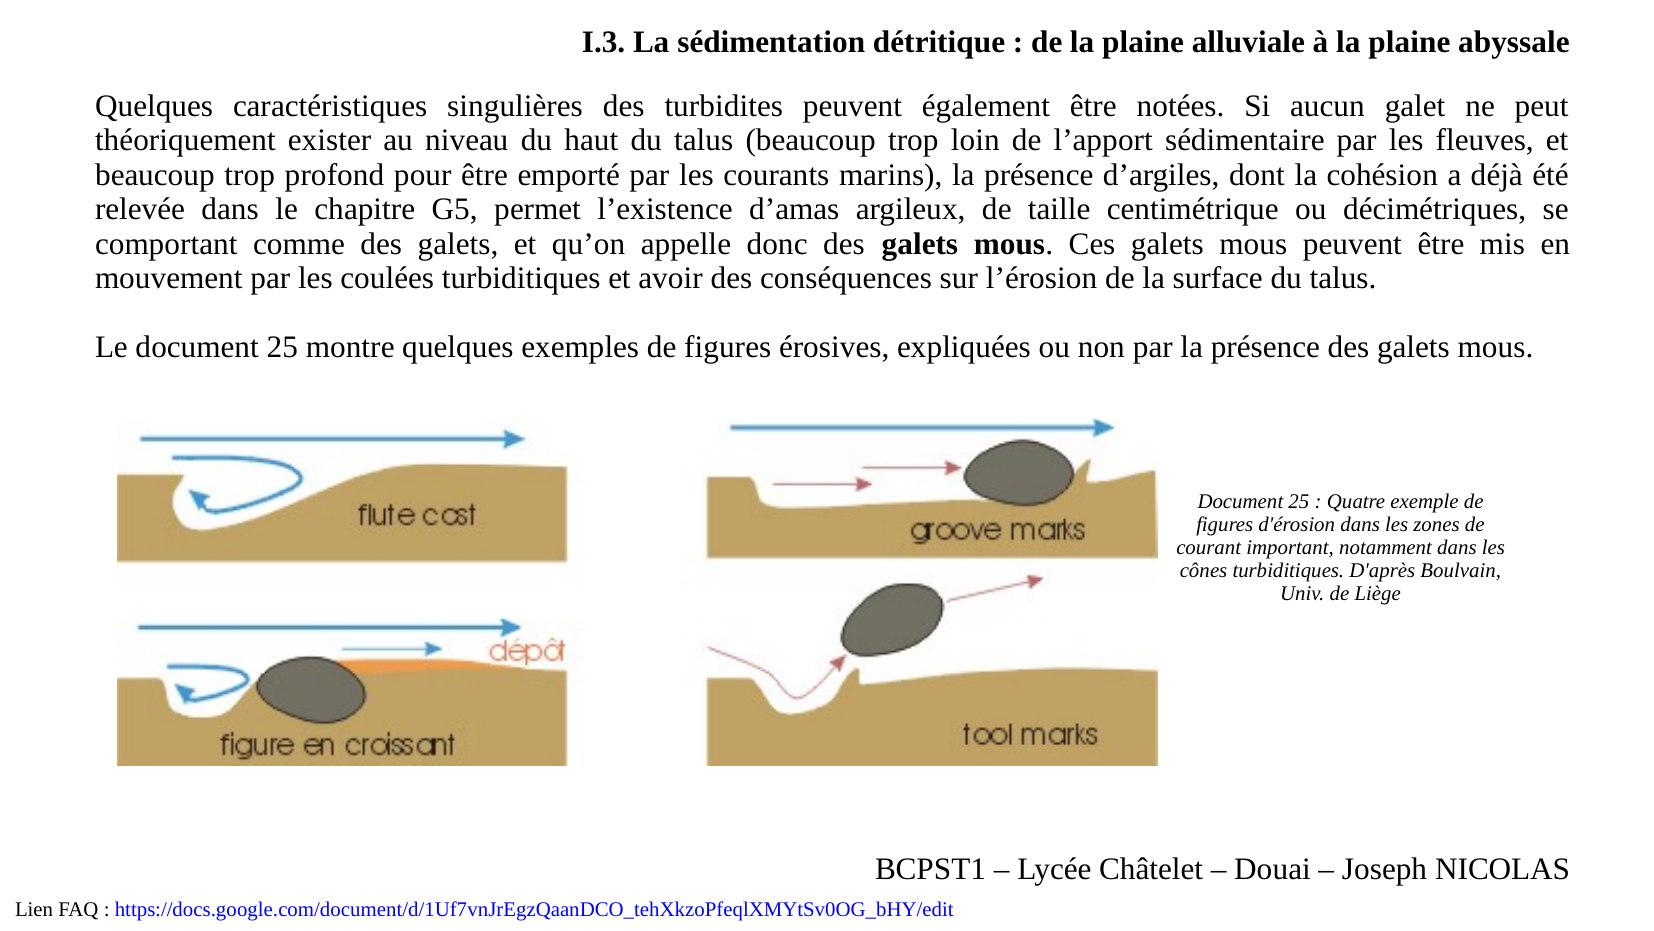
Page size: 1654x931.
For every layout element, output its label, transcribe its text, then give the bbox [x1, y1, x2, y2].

text_box Lien FAQ : https://docs.google.com/document/d/1Uf7vnJrEgzQaanDCO_tehXkzoPfeqlXMYtSv0OG_bHY/edit [0, 897, 95, 931]
text_box Document 25 : Quatre exemple de figures d'érosion dans les zones de courant important, notamment dans les cônes turbiditiques. D'après Boulvain, Univ. de Liège [1169, 490, 1512, 691]
text_box I.3. La sédimentation détritique : de la plaine alluviale à la plaine abyssale [496, 5, 1571, 78]
text_box Quelques caractéristiques singulières des turbidites peuvent également être notées. Si aucun galet ne peut théoriquement exister au niveau du haut du talus (beaucoup trop loin de l’apport sédimentaire par les fleuves, et beaucoup trop profond pour être emporté par les courants marins), la présence d’argiles, dont la cohésion a déjà été relevée dans le chapitre G5, permet l’existence d’amas argileux, de taille centimétrique ou décimétriques, se comportant comme des galets, et qu’on appelle donc des galets mous. Ces galets mous peuvent être mis en mouvement par les coulées turbiditiques et avoir des conséquences sur l’érosion de la surface du talus. Le document 25 montre quelques exemples de figures érosives, expliquées ou non par la présence des galets mous. [95, 88, 1571, 931]
picture [117, 419, 1158, 766]
